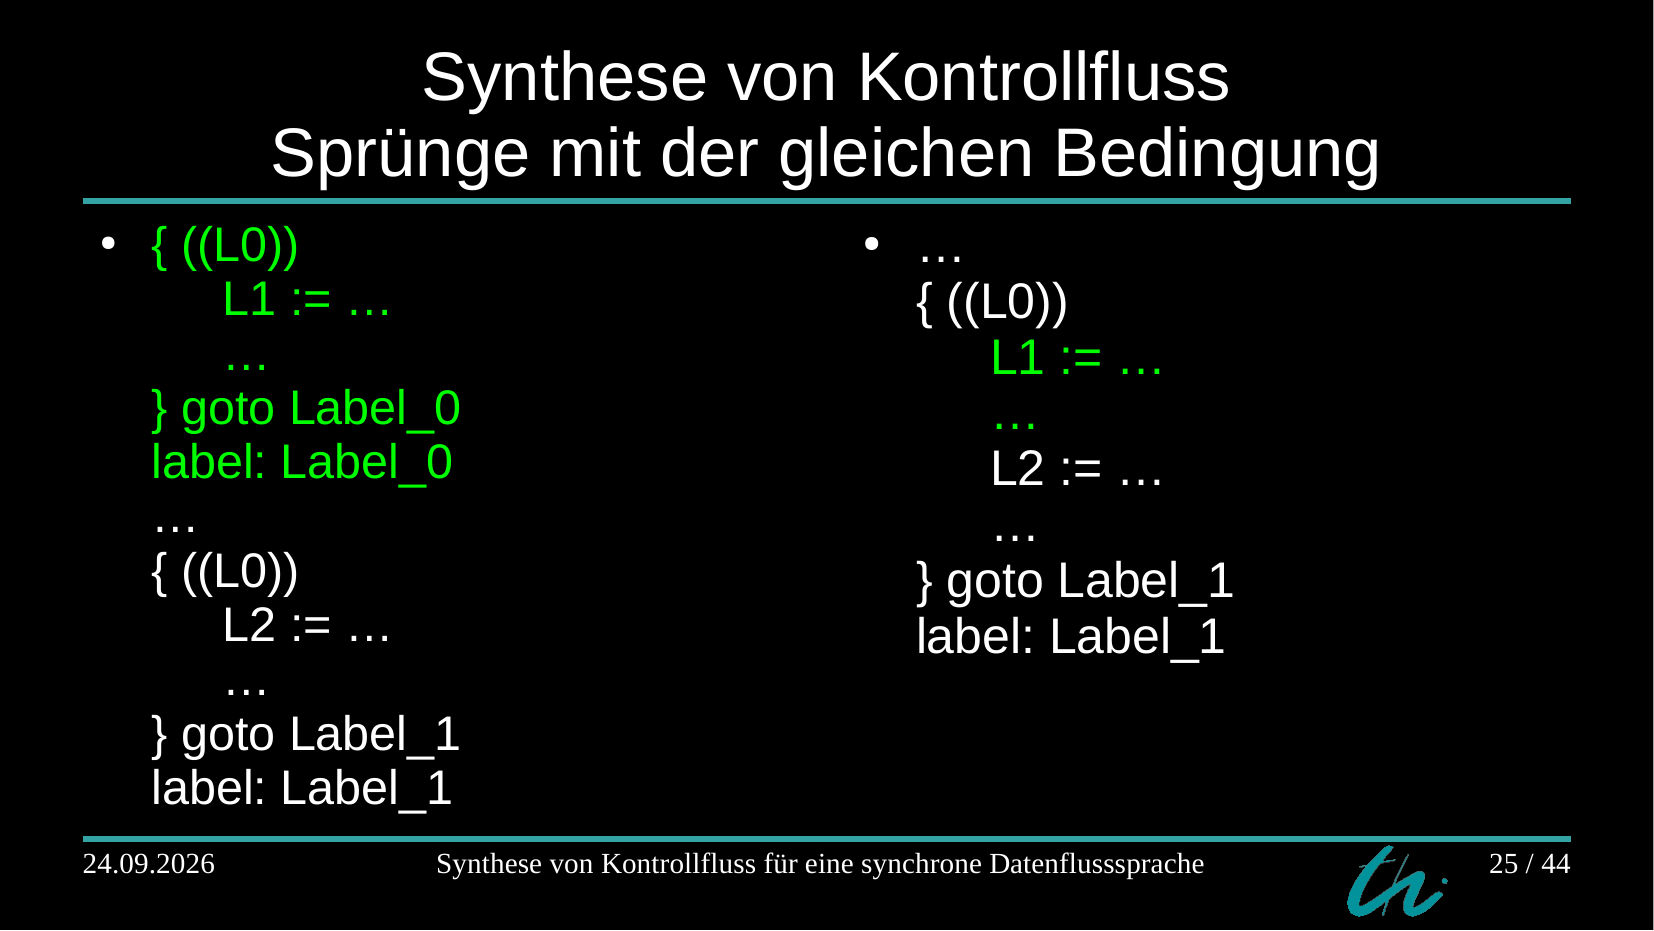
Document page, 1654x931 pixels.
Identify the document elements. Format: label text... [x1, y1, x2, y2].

list … { ((L0)) L1 := … … L2 := … … } goto Label_1 label: Label_1 [845, 217, 1572, 815]
list { ((L0)) L1 := … … } goto Label_0 label: Label_0 … { ((L0)) L2 := … … } goto Label_1 label: Label_1 [82, 217, 809, 815]
title Synthese von Kontrollfluss Sprünge mit der gleichen Bedingung [82, 37, 1571, 193]
picture [1347, 845, 1448, 917]
